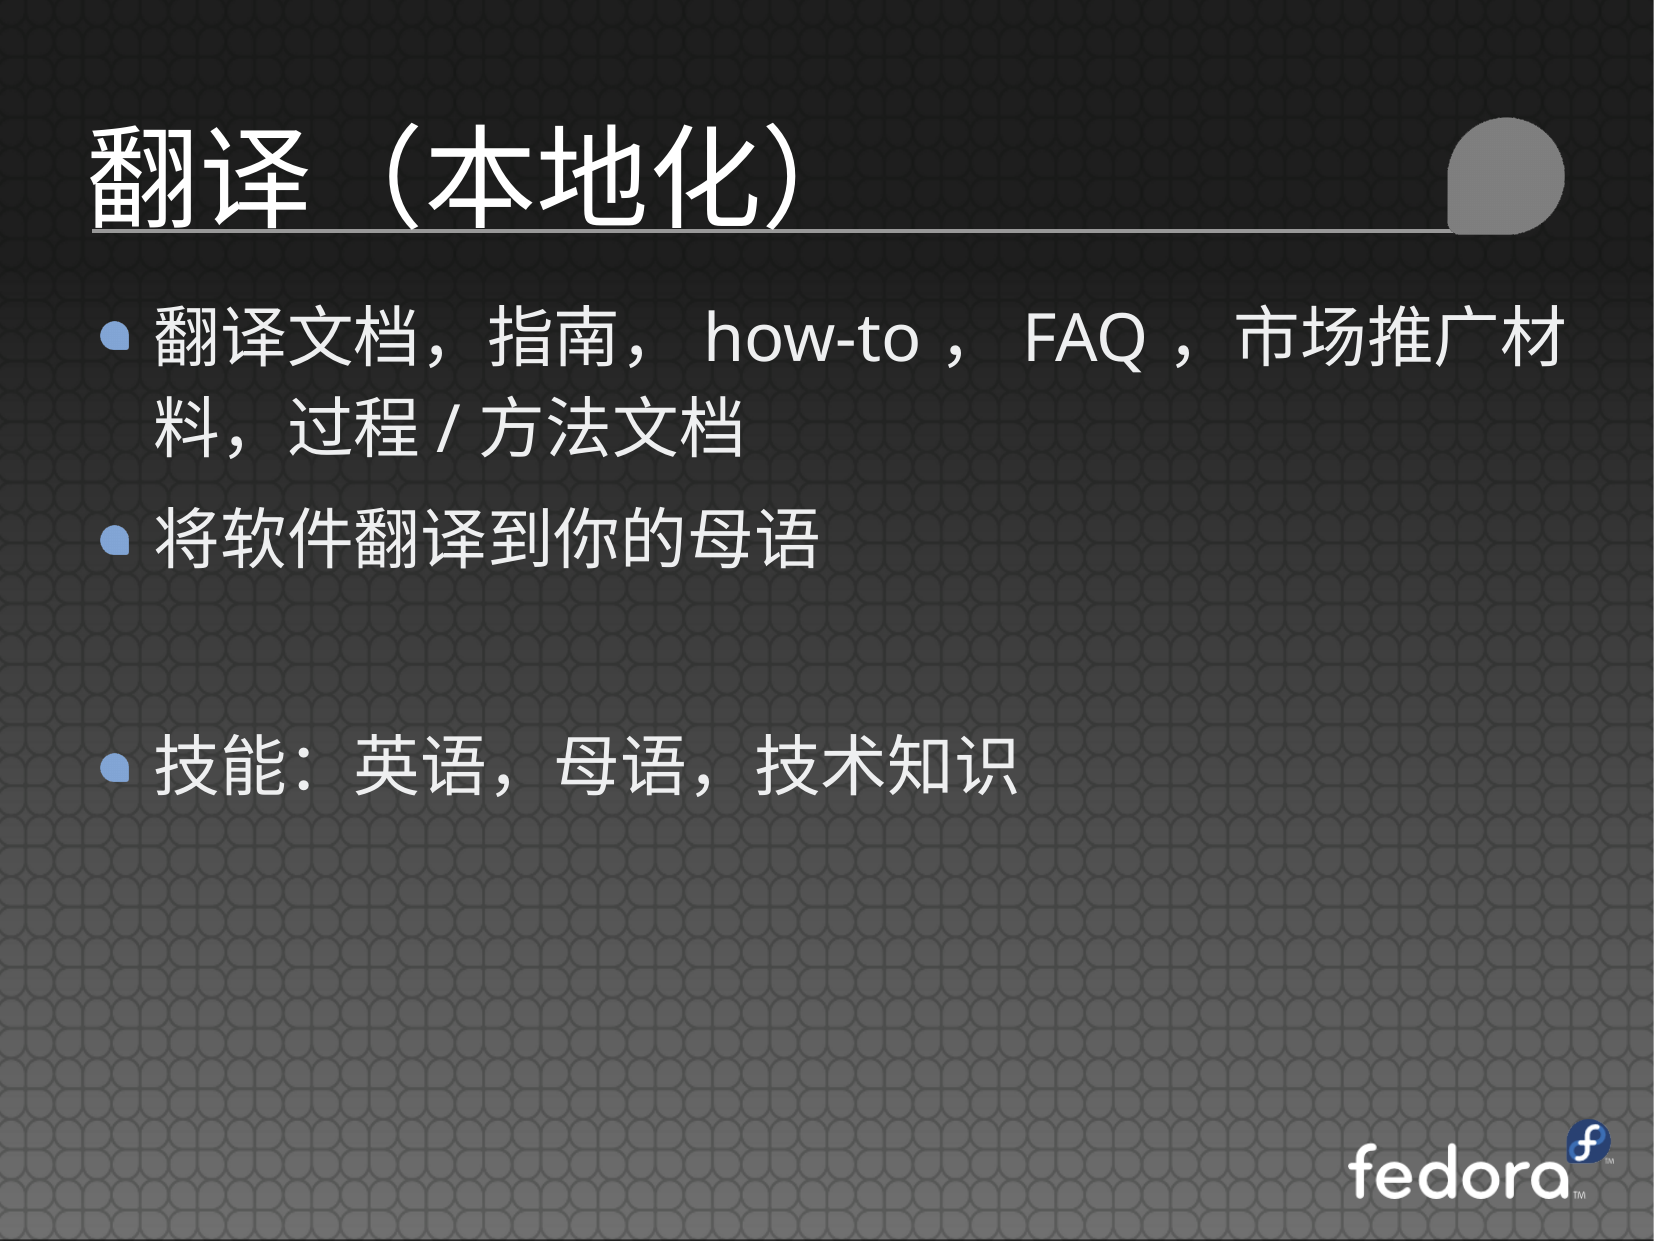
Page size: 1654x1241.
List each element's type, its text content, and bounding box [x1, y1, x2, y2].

list 翻译文档，指南，how-to，FAQ，市场推广材料，过程/方法文档 将软件翻译到你的母语 技能：英语，母语，技术知识 [82, 290, 1571, 1010]
picture [0, 0, 1654, 1241]
title 翻译（本地化） [86, 112, 1576, 249]
